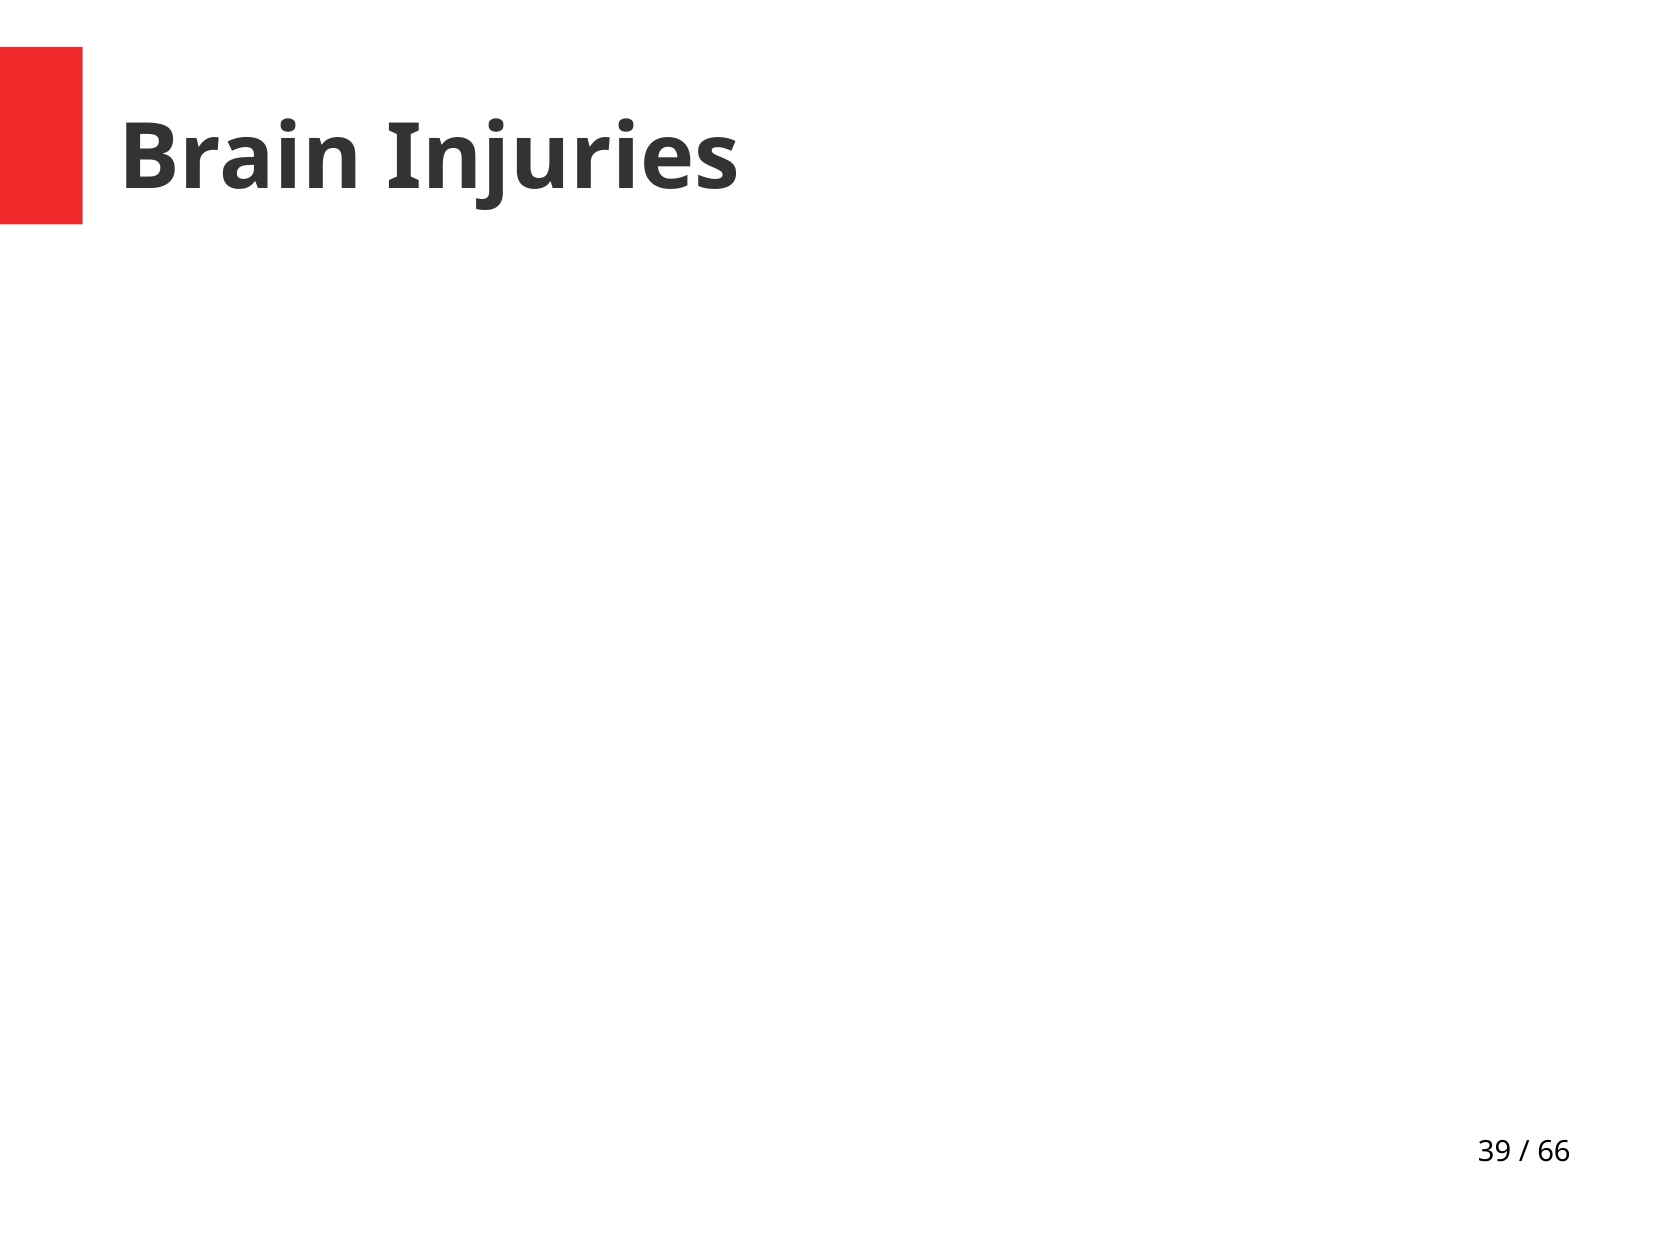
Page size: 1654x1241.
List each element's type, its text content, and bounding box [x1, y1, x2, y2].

title Brain Injuries [118, 49, 1571, 257]
